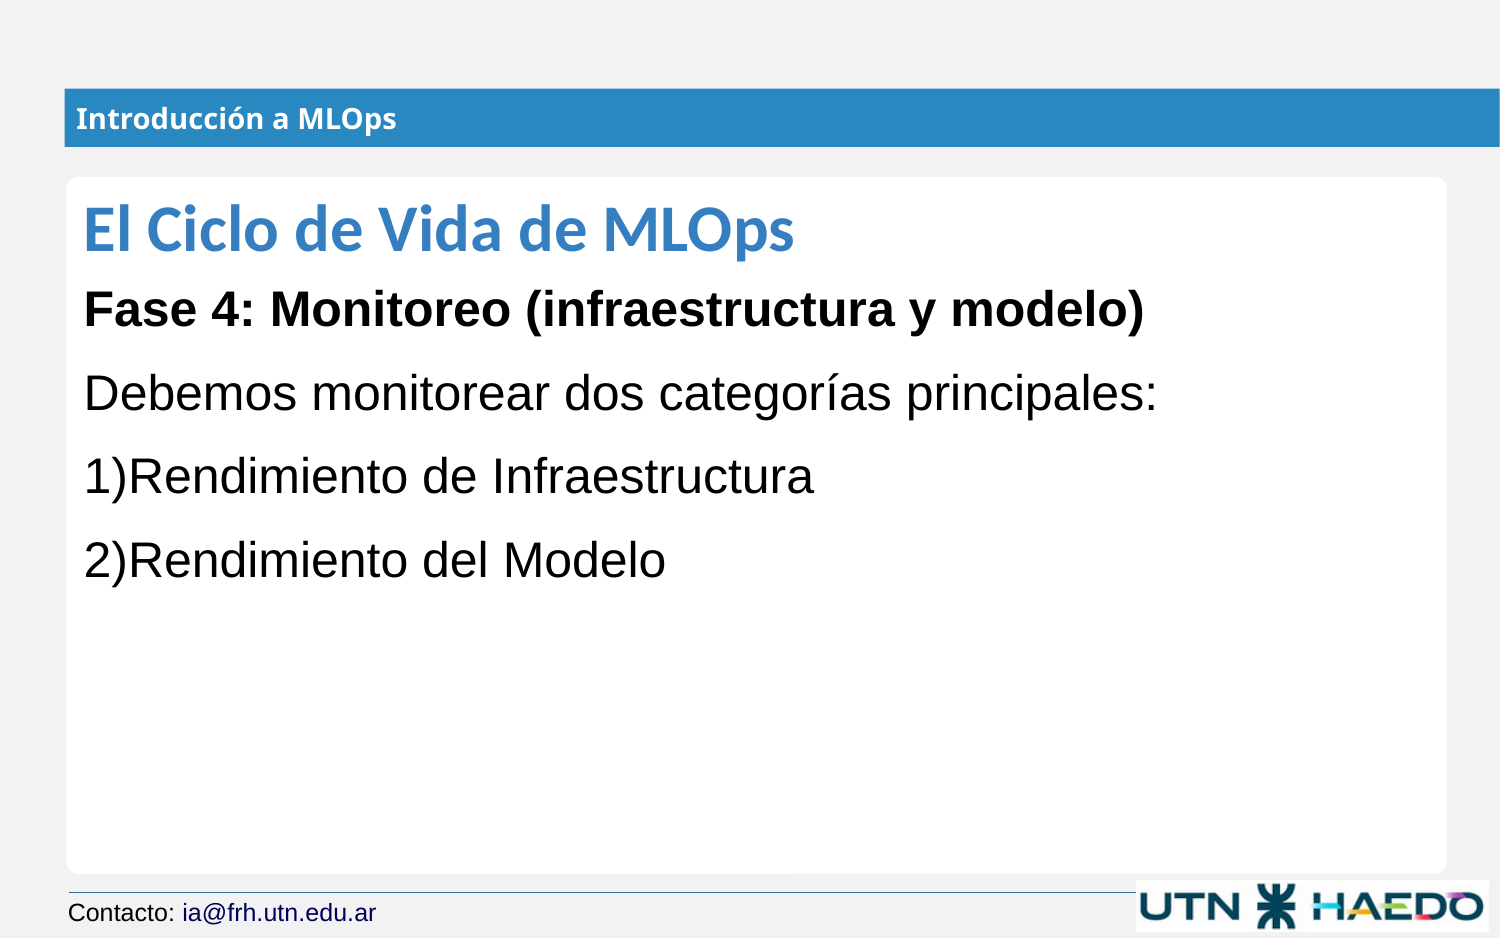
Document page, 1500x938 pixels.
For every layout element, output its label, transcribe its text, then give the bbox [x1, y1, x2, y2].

text_box Introducción a MLOps [64, 88, 1500, 147]
text_box El Ciclo de Vida de MLOps Fase 4: Monitoreo (infraestructura y modelo) Debemos monitorear dos categorías principales: Rendimiento de Infraestructura Rendimiento del Modelo [68, 177, 1465, 874]
picture [1136, 880, 1489, 932]
